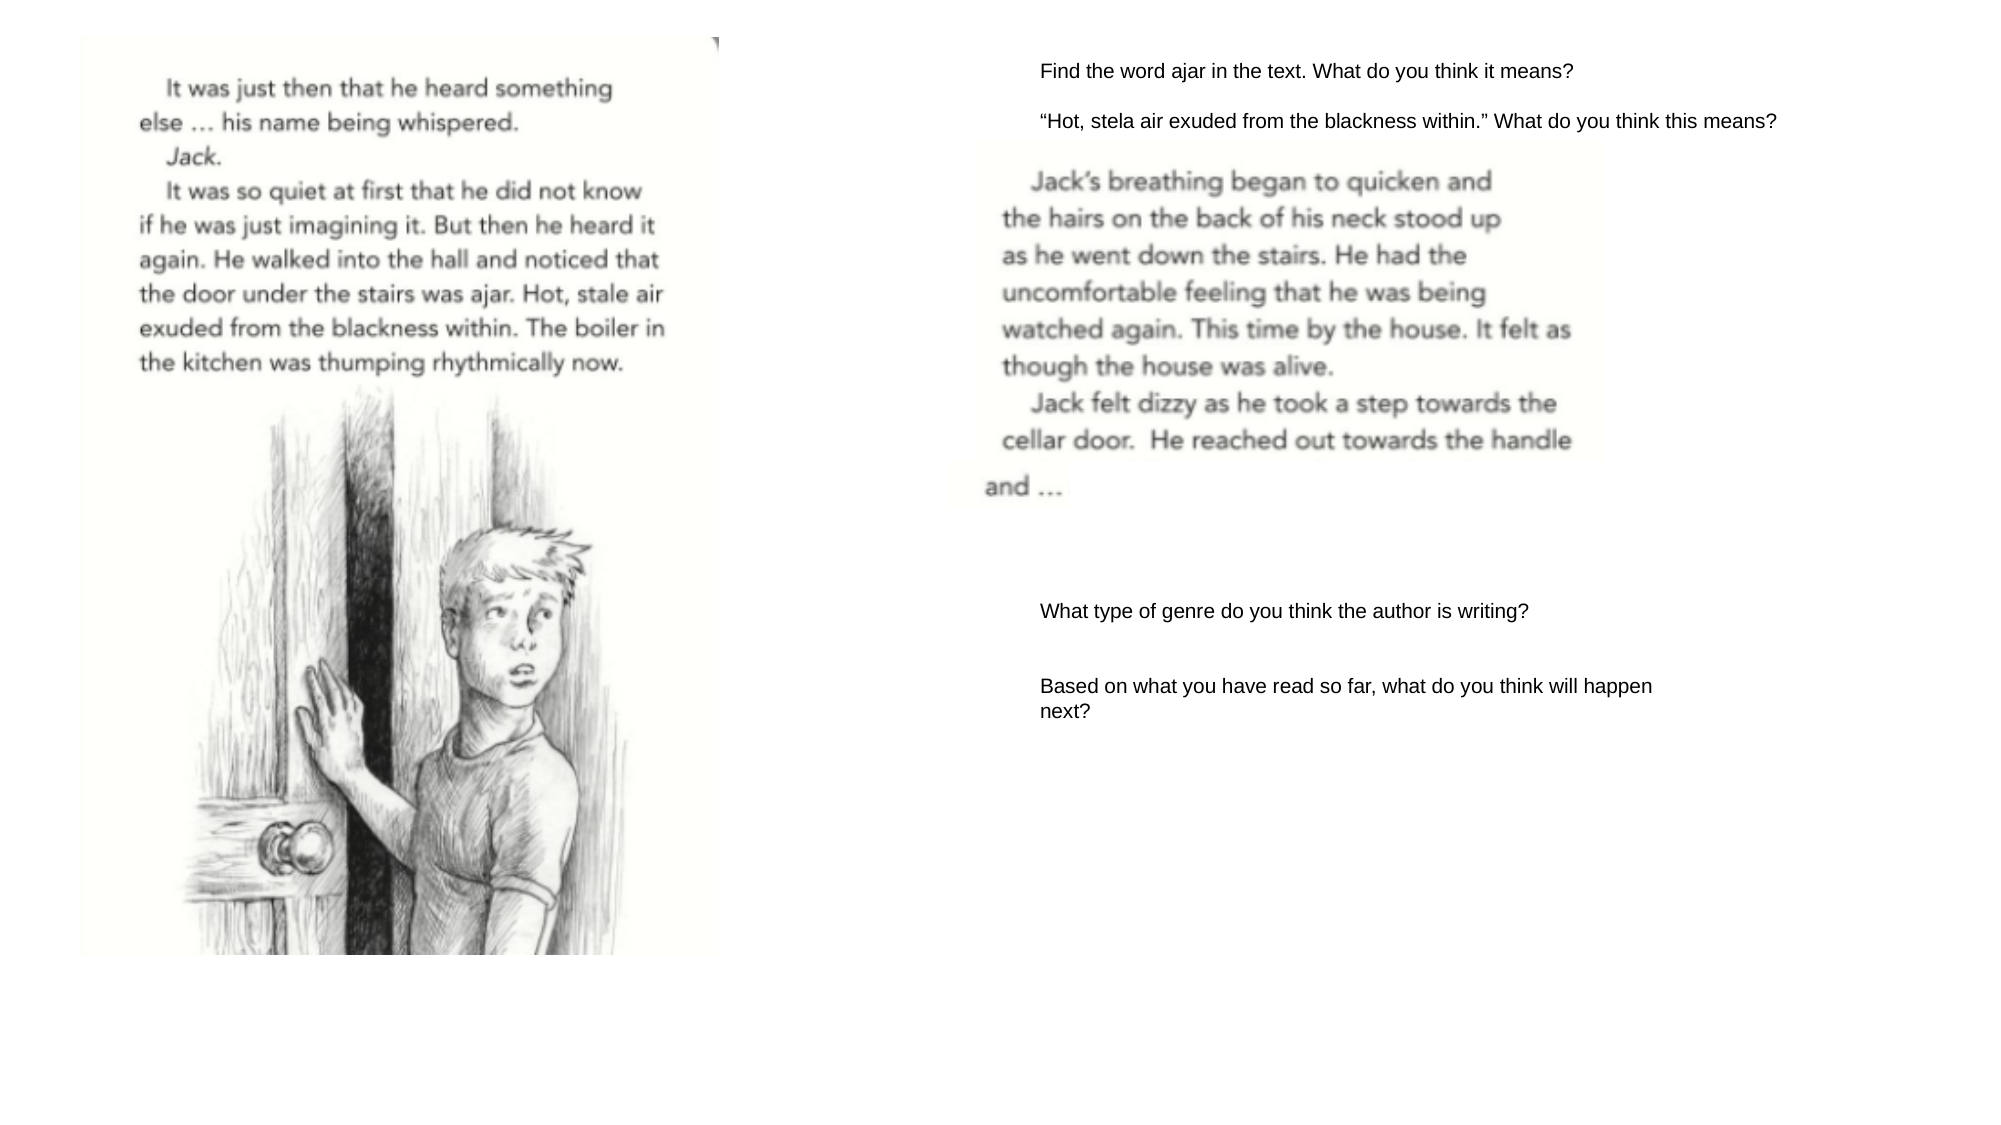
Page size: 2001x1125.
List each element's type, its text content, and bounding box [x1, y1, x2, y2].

picture [948, 140, 1604, 509]
text_box Find the word ajar in the text. What do you think it means? “Hot, stela air exuded from the blackness within.” What do you think this means? [1025, 50, 1877, 192]
picture [79, 37, 719, 955]
text_box What type of genre do you think the author is writing? Based on what you have read so far, what do you think will happen next? [1025, 590, 1721, 732]
